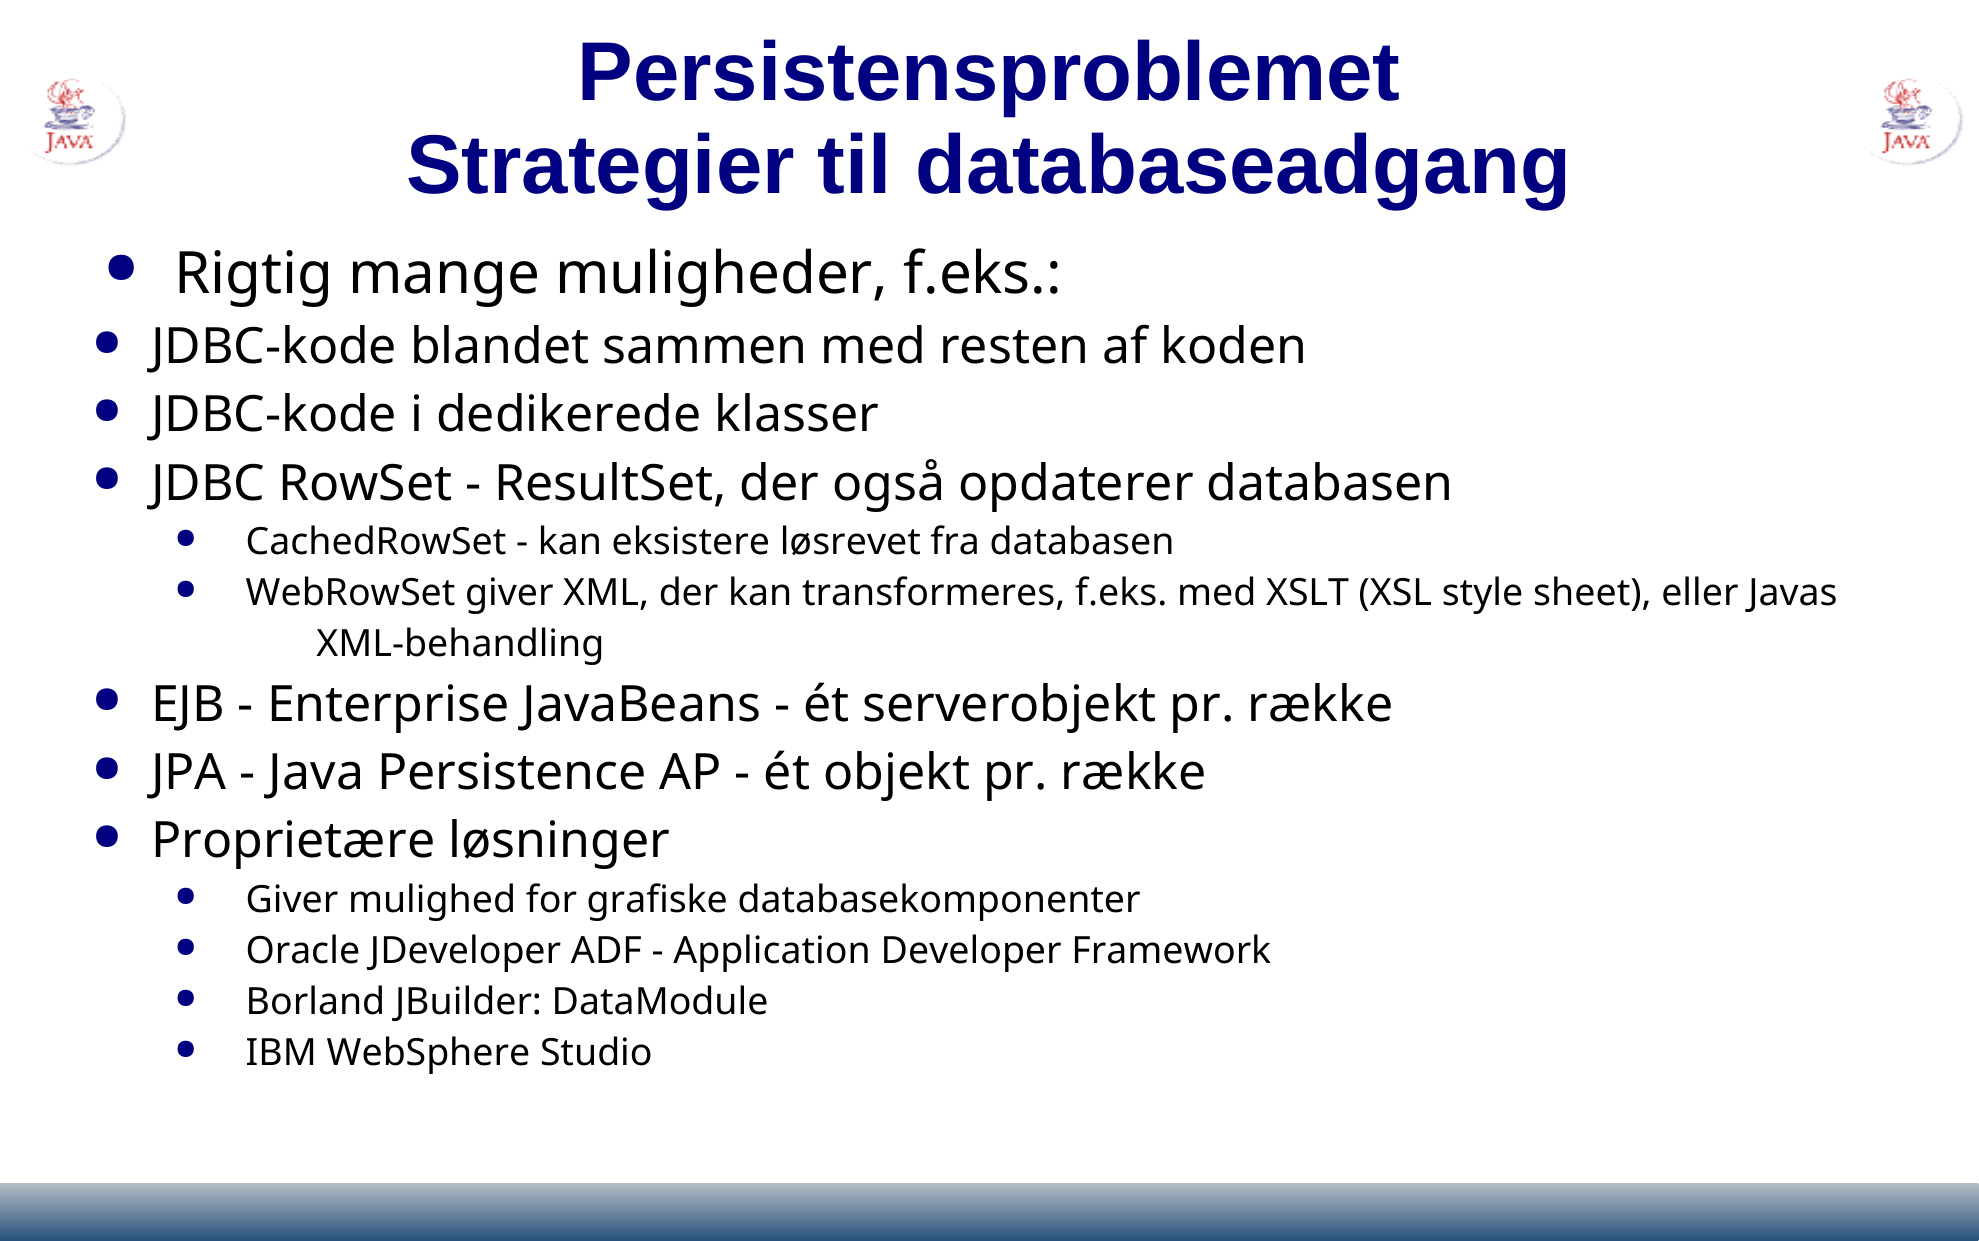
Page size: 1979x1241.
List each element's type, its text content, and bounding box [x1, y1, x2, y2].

list Rigtig mange muligheder, f.eks.: JDBC-kode blandet sammen med resten af koden JDBC-kode i dedikerede klasser JDBC RowSet - ResultSet, der også opdaterer databasen CachedRowSet - kan eksistere løsrevet fra databasen WebRowSet giver XML, der kan transformeres, f.eks. med XSLT (XSL style sheet), eller Javas XML-behandling EJB - Enterprise JavaBeans - ét serverobjekt pr. række JPA - Java Persistence AP - ét objekt pr. række Proprietære løsninger Giver mulighed for grafiske databasekomponenter Oracle JDeveloper ADF - Application Developer Framework Borland JBuilder: DataModule IBM WebSphere Studio [92, 230, 1881, 1161]
title Persistensproblemet Strategier til databaseadgang [126, 14, 1853, 222]
picture [1853, 71, 1968, 169]
picture [12, 71, 126, 169]
